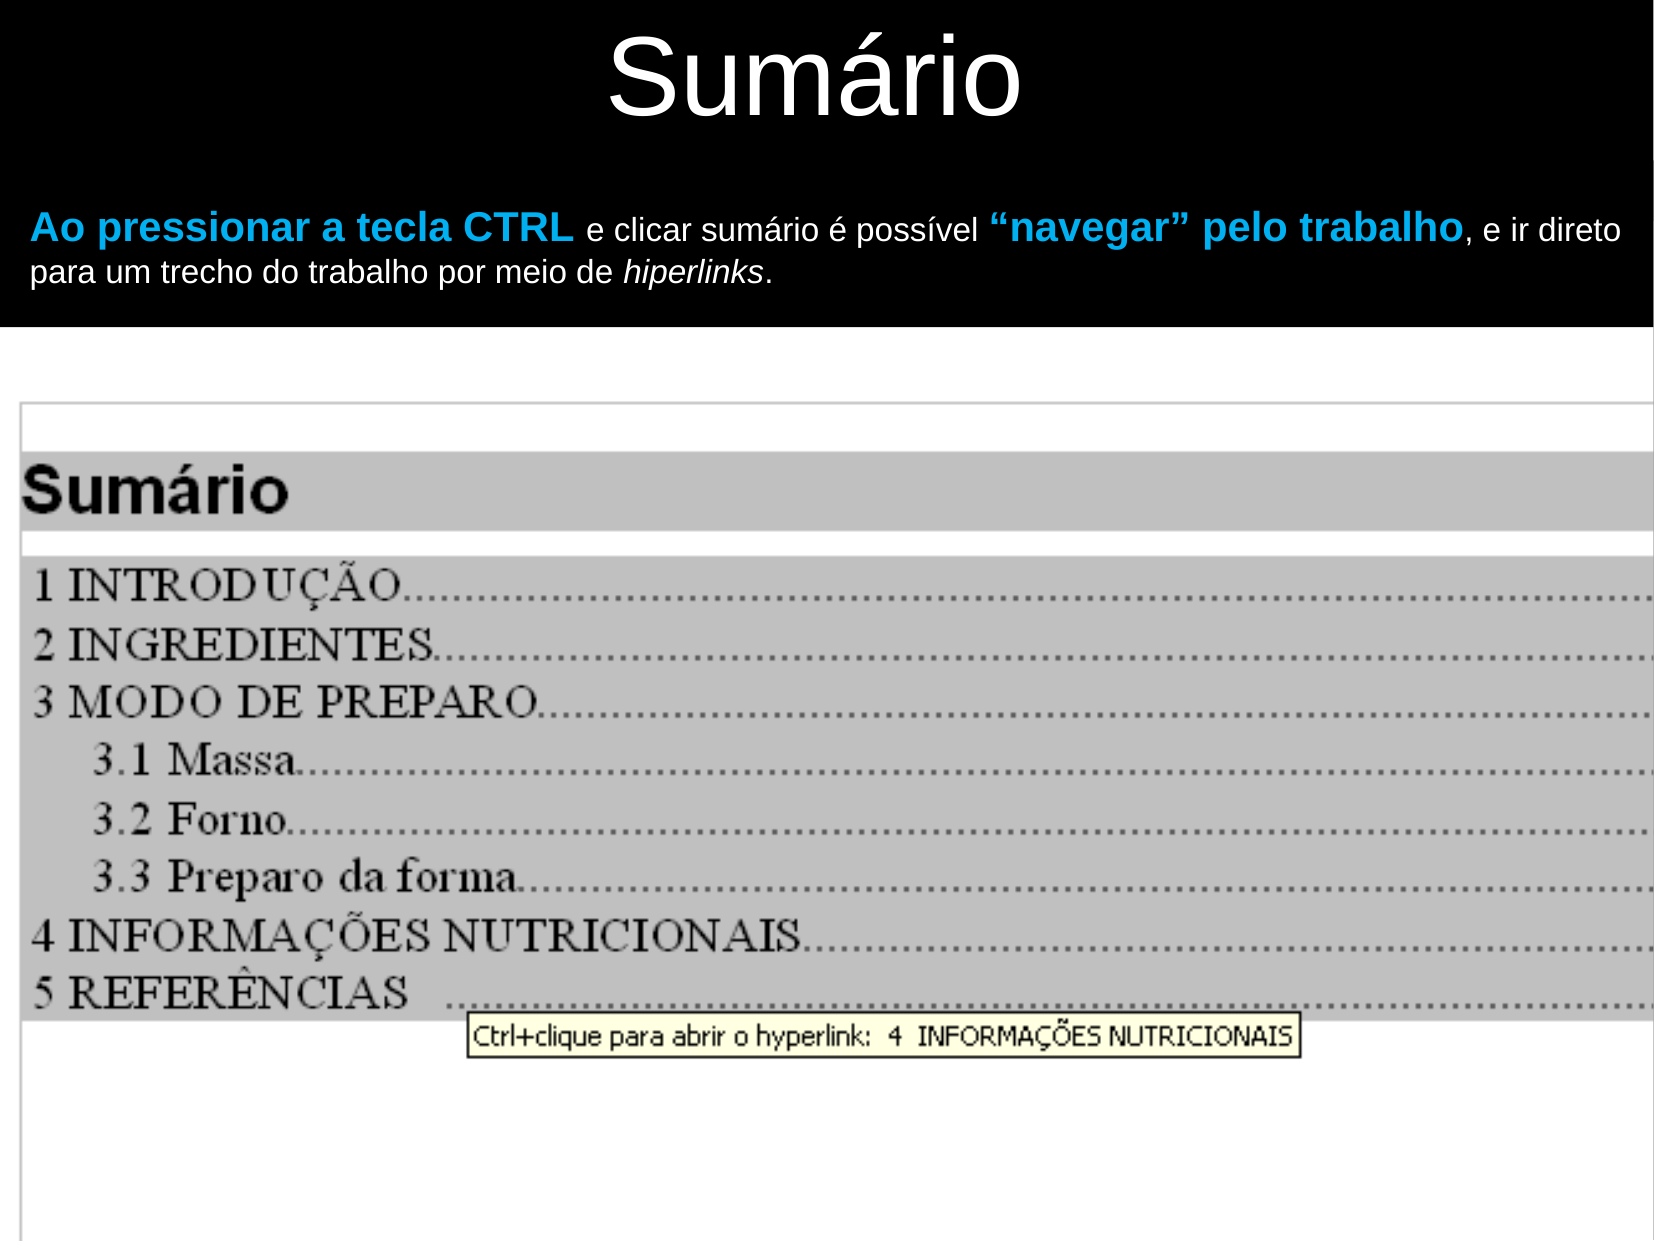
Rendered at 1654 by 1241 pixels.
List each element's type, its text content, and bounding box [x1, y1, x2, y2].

title Sumário [70, 0, 1559, 154]
text_box Ao pressionar a tecla CTRL e clicar sumário é possível “navegar” pelo trabalho, e ir direto para um trecho do trabalho por meio de hiperlinks. [0, 160, 1654, 328]
picture [0, 328, 1654, 1241]
